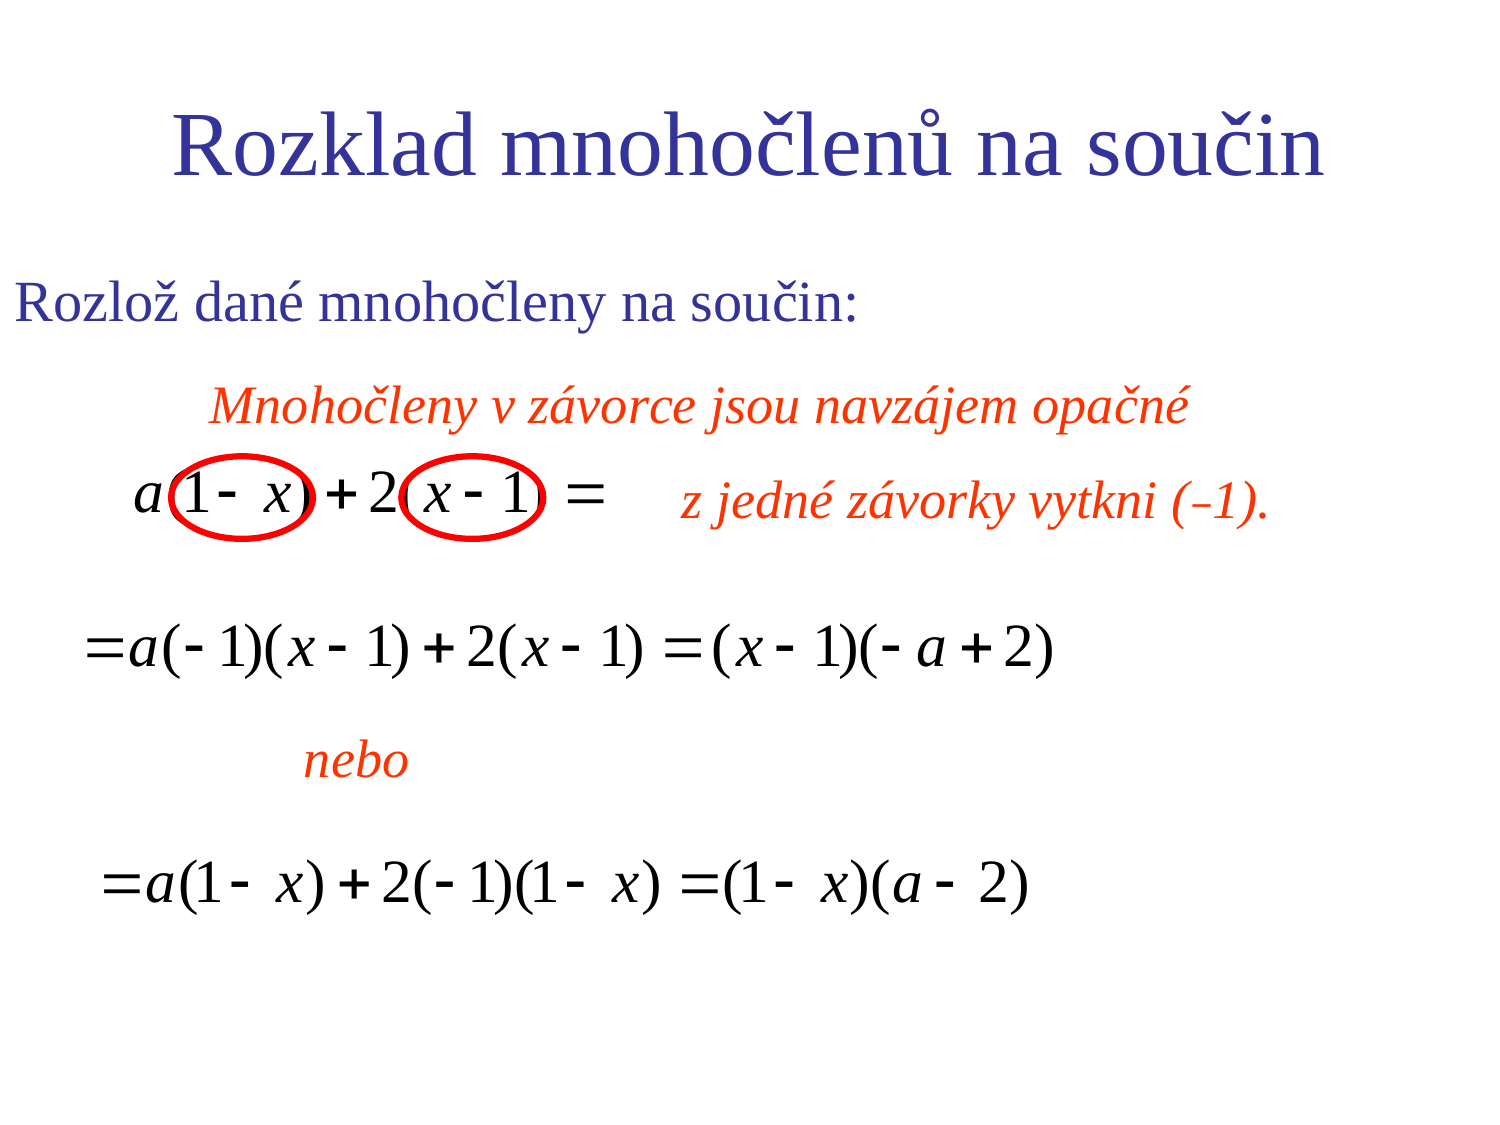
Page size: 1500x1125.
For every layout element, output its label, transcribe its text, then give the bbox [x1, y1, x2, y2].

chart [273, 456, 441, 539]
text_box Rozlož dané mnohočleny na součin: [0, 255, 1500, 341]
text_box Rozklad mnohočlenů na součin [75, 45, 1426, 233]
chart [405, 460, 540, 535]
chart [71, 609, 1068, 692]
chart [175, 460, 309, 535]
text_box Mnohočleny v závorce jsou navzájem opačné [194, 361, 1217, 442]
text_box z jedné závorky vytkni (−1). [667, 456, 1500, 537]
chart [88, 846, 1043, 929]
chart [123, 456, 211, 539]
text_box nebo [289, 716, 431, 797]
chart [503, 456, 607, 539]
